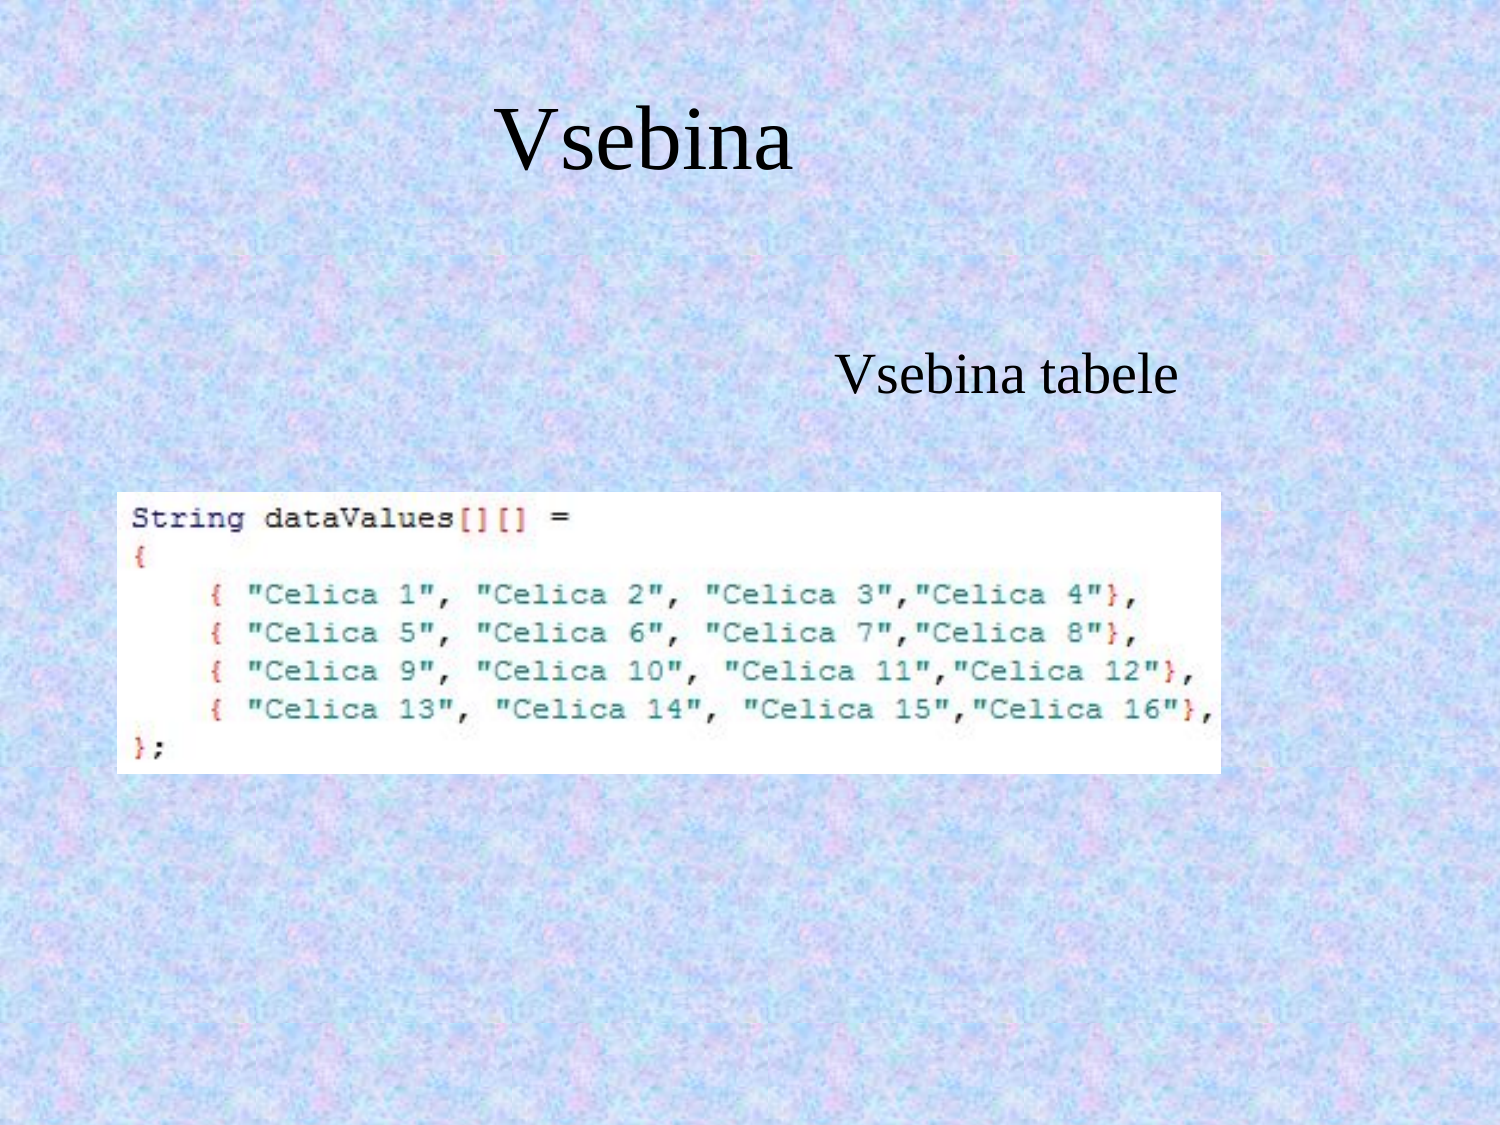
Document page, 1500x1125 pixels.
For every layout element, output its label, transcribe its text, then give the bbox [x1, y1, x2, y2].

text_box Vsebina tabele [820, 328, 1395, 413]
picture [0, 0, 1500, 1125]
text_box Vsebina [152, 70, 1137, 196]
